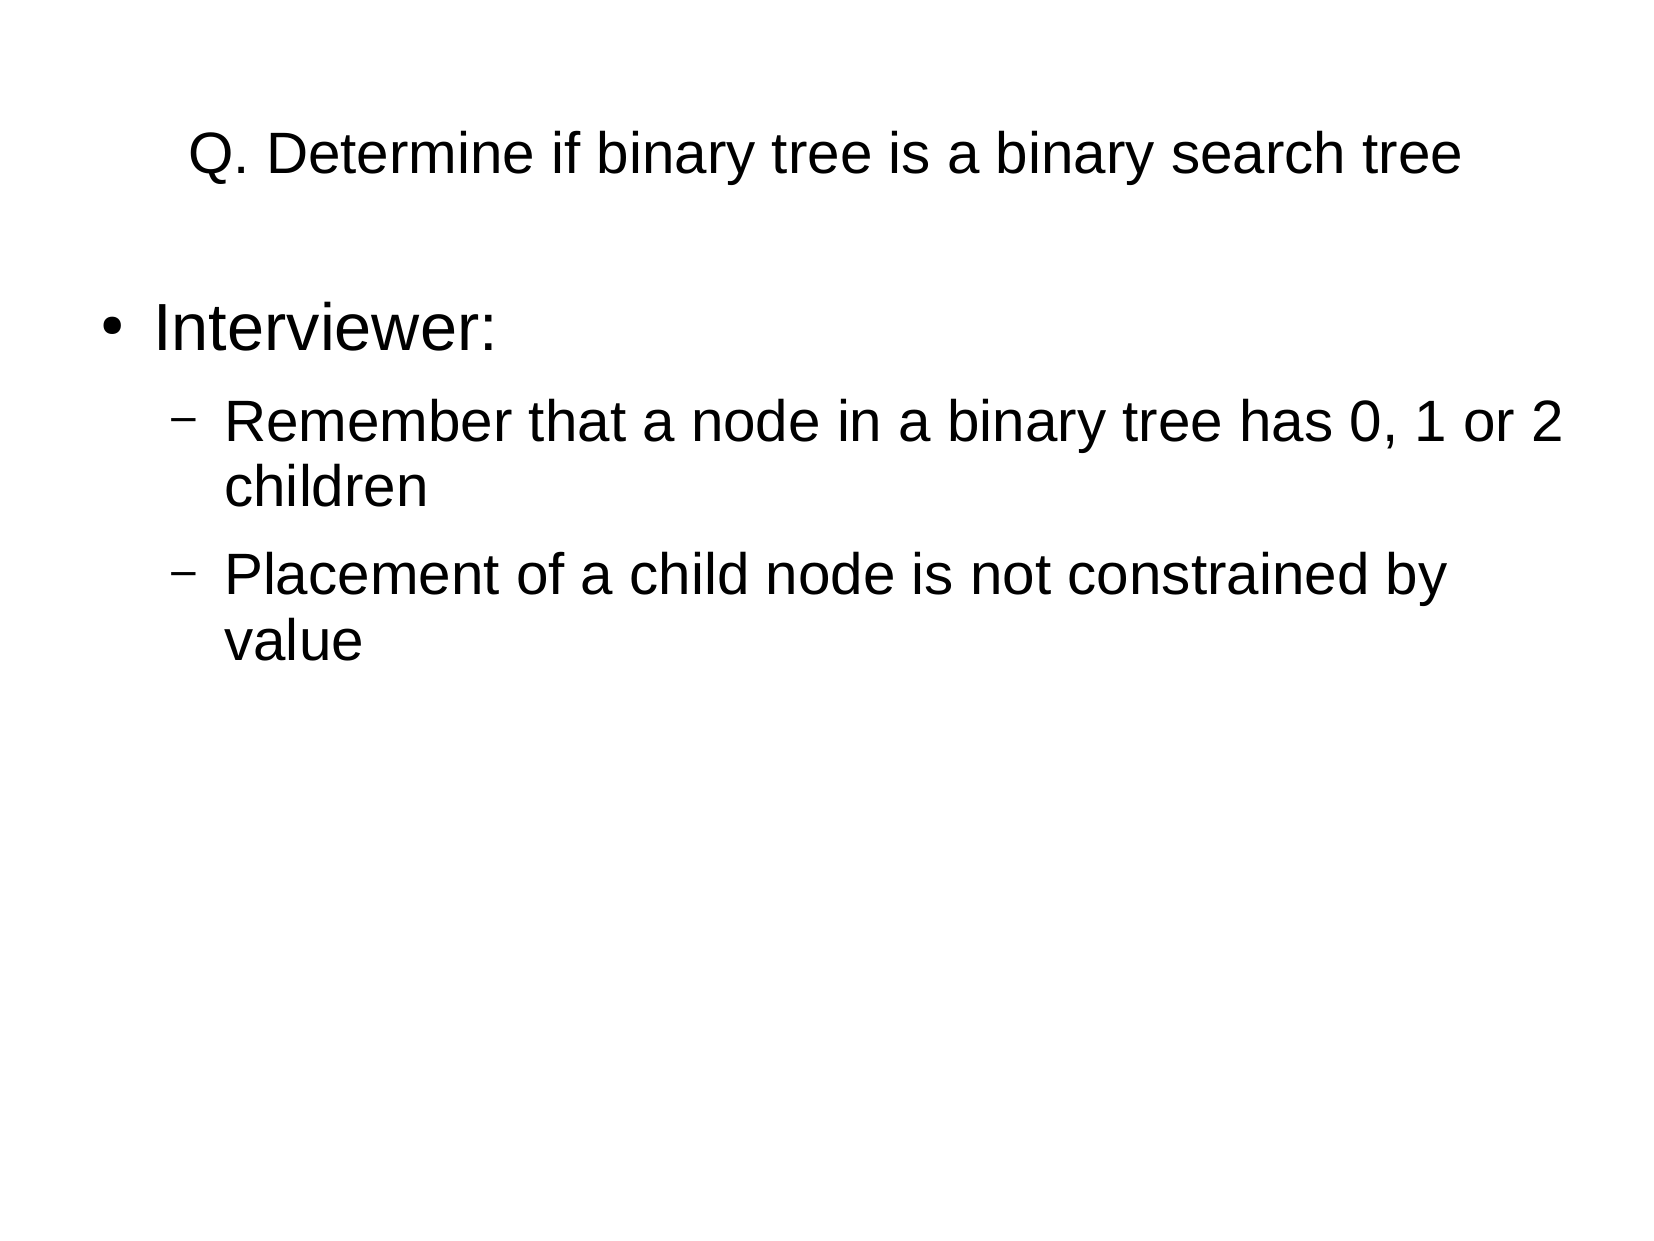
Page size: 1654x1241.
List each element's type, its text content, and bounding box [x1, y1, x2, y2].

title Q. Determine if binary tree is a binary search tree [82, 49, 1571, 257]
list Interviewer: Remember that a node in a binary tree has 0, 1 or 2 children Placement of a child node is not constrained by value [82, 290, 1571, 1010]
